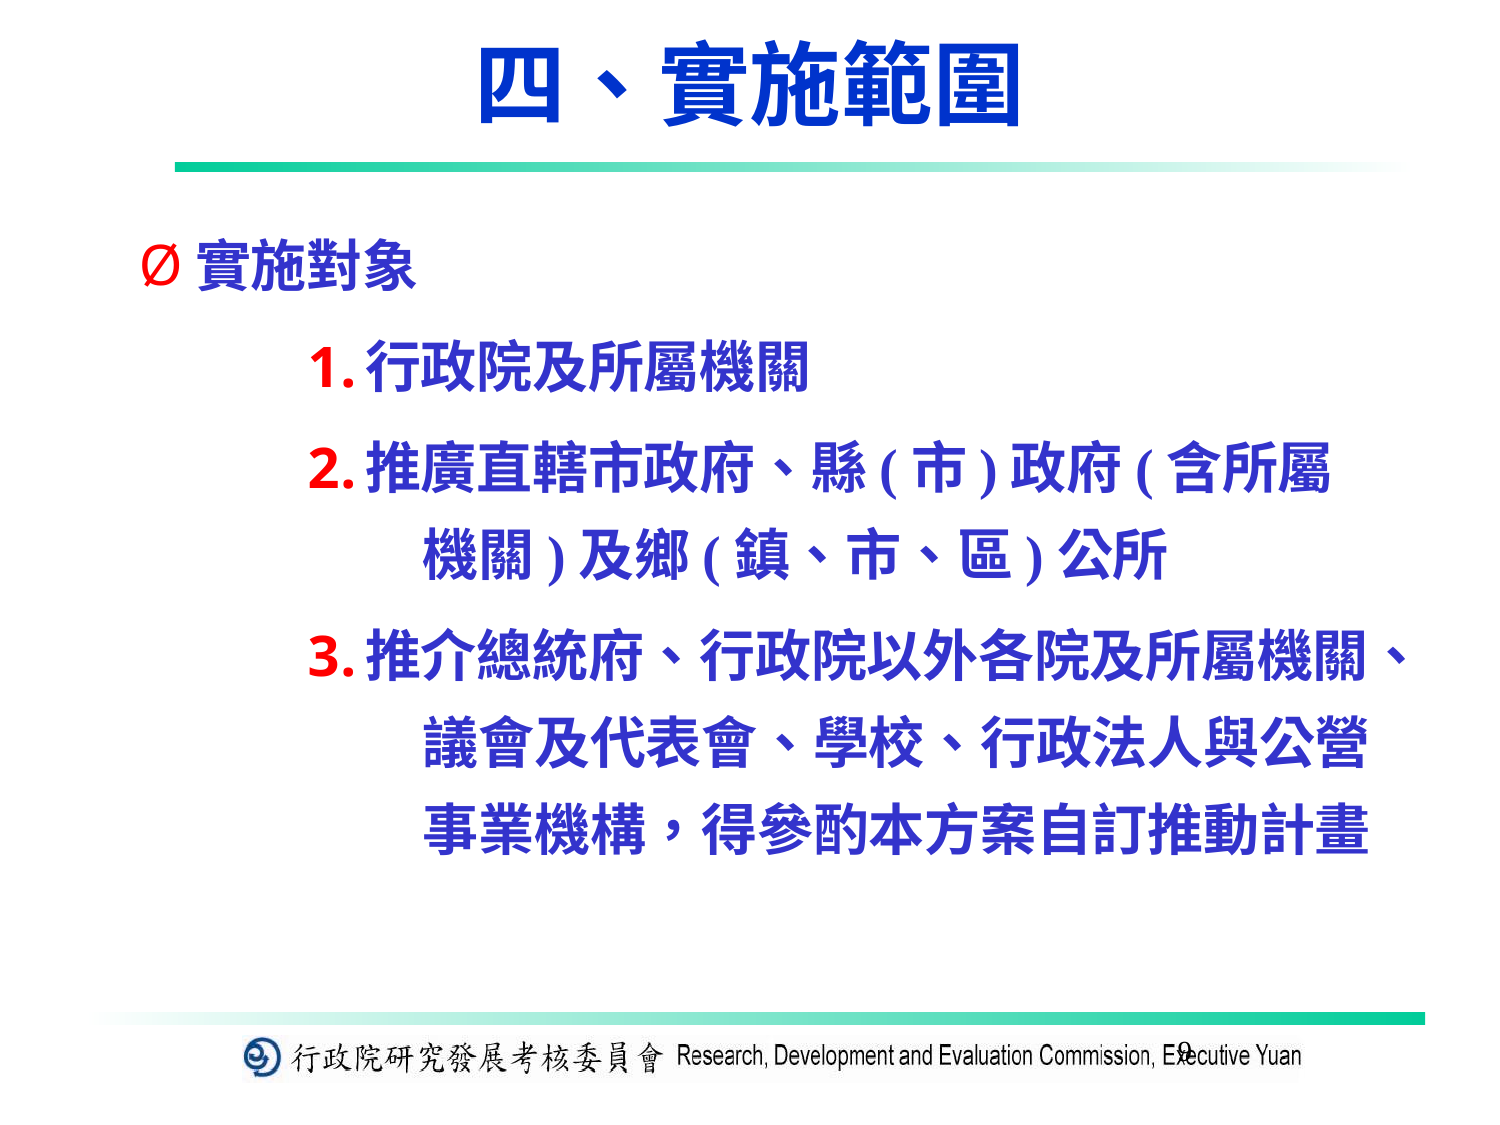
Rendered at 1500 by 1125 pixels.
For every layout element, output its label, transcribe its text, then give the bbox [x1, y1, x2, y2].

title 四、實施範圍 [112, 7, 1388, 158]
text_box [1162, 1012, 1476, 1101]
list 實施對象 行政院及所屬機關 推廣直轄市政府、縣(市)政府(含所屬機關)及鄉(鎮、市、區)公所 推介總統府、行政院以外各院及所屬機關、議會及代表會、學校、行政法人與公營事業機構，得參酌本方案自訂推動計畫 [123, 222, 1400, 953]
